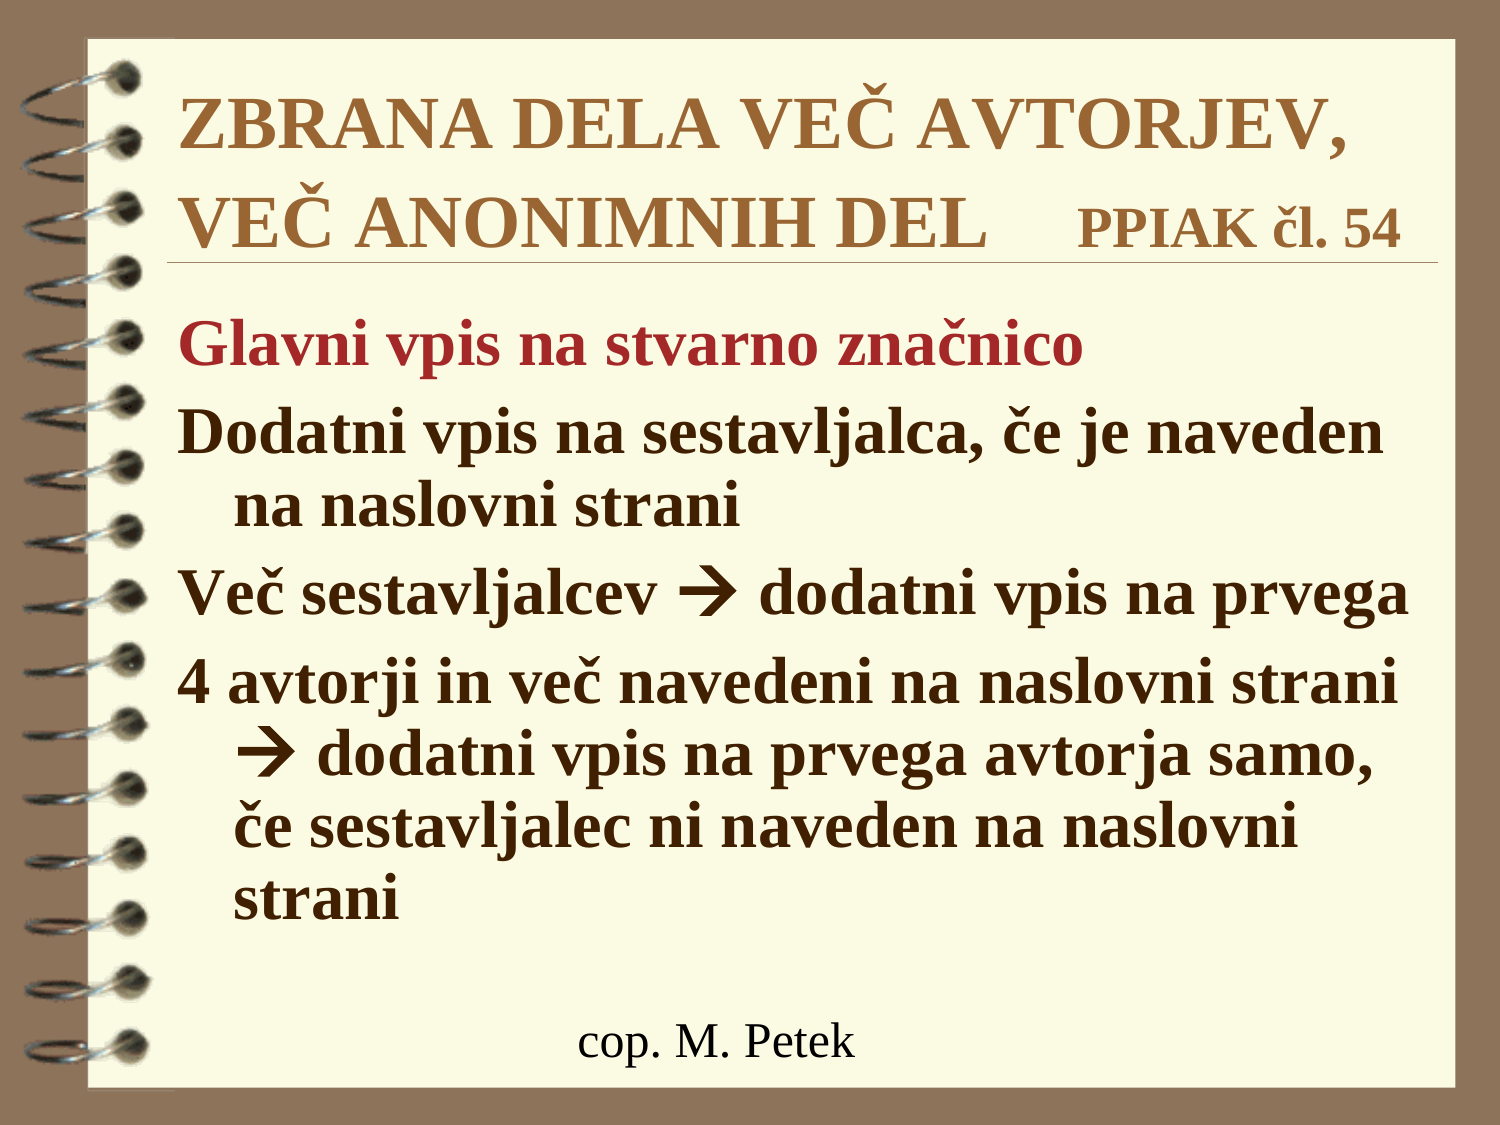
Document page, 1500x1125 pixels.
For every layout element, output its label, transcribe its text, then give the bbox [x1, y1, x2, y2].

list Glavni vpis na stvarno značnico Dodatni vpis na sestavljalca, če je naveden na naslovni strani Več sestavljalcev  dodatni vpis na prvega 4 avtorji in več navedeni na naslovni strani  dodatni vpis na prvega avtorja samo, če sestavljalec ni naveden na naslovni strani [162, 299, 1438, 976]
title ZBRANA DELA VEČ AVTORJEV, VEČ ANONIMNIH DEL PPIAK čl. 54 [162, 66, 1438, 272]
picture [0, 0, 175, 1125]
